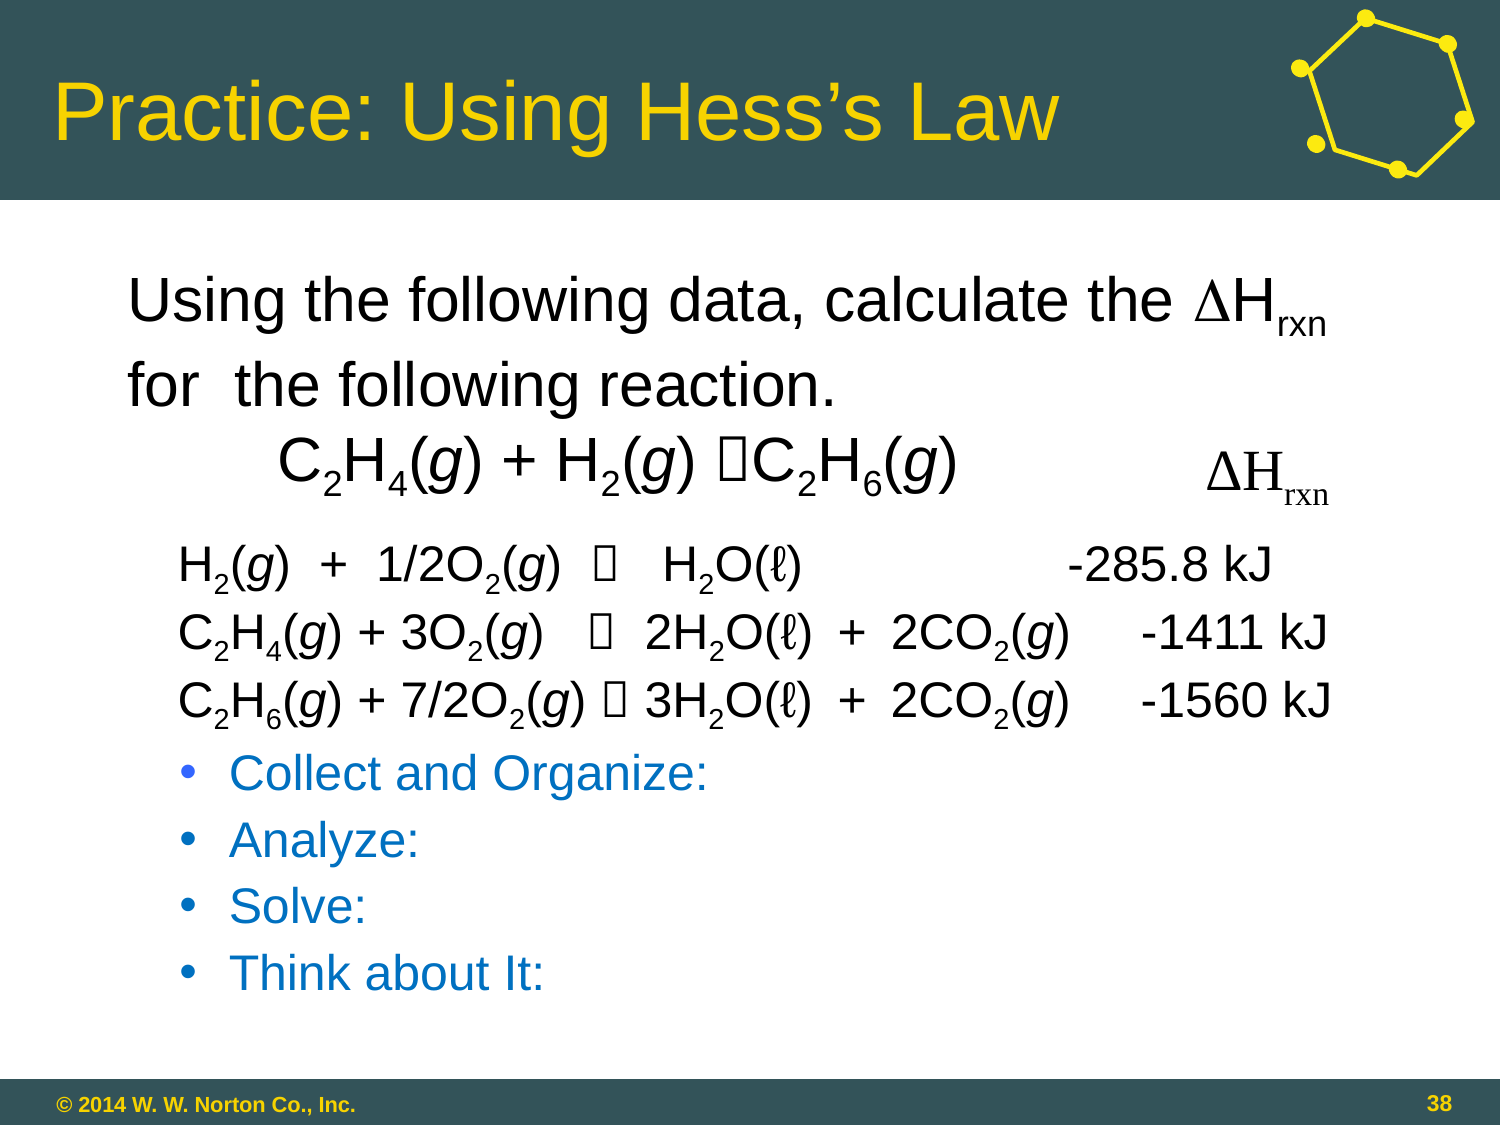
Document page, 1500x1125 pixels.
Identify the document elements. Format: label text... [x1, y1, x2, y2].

slide_number <number> [1408, 1085, 1468, 1120]
list H2(g) + 1/2O2(g)  H2O(ℓ) -285.8 kJ C2H4(g) + 3O2(g)  2H2O(ℓ) + 2CO2(g) -1411 kJ C2H6(g) + 7/2O2(g)  3H2O(ℓ) + 2CO2(g) -1560 kJ [162, 525, 1488, 750]
text_box Using the following data, calculate the Hrxn for the following reaction. C2H4(g) + H2(g) C2H6(g) [112, 249, 1425, 513]
text_box ∆Hrxn [1191, 425, 1345, 520]
title Practice: Using Hess’s Law [37, 19, 1213, 195]
text_box Collect and Organize: Analyze: Solve: Think about It: [125, 740, 932, 1009]
